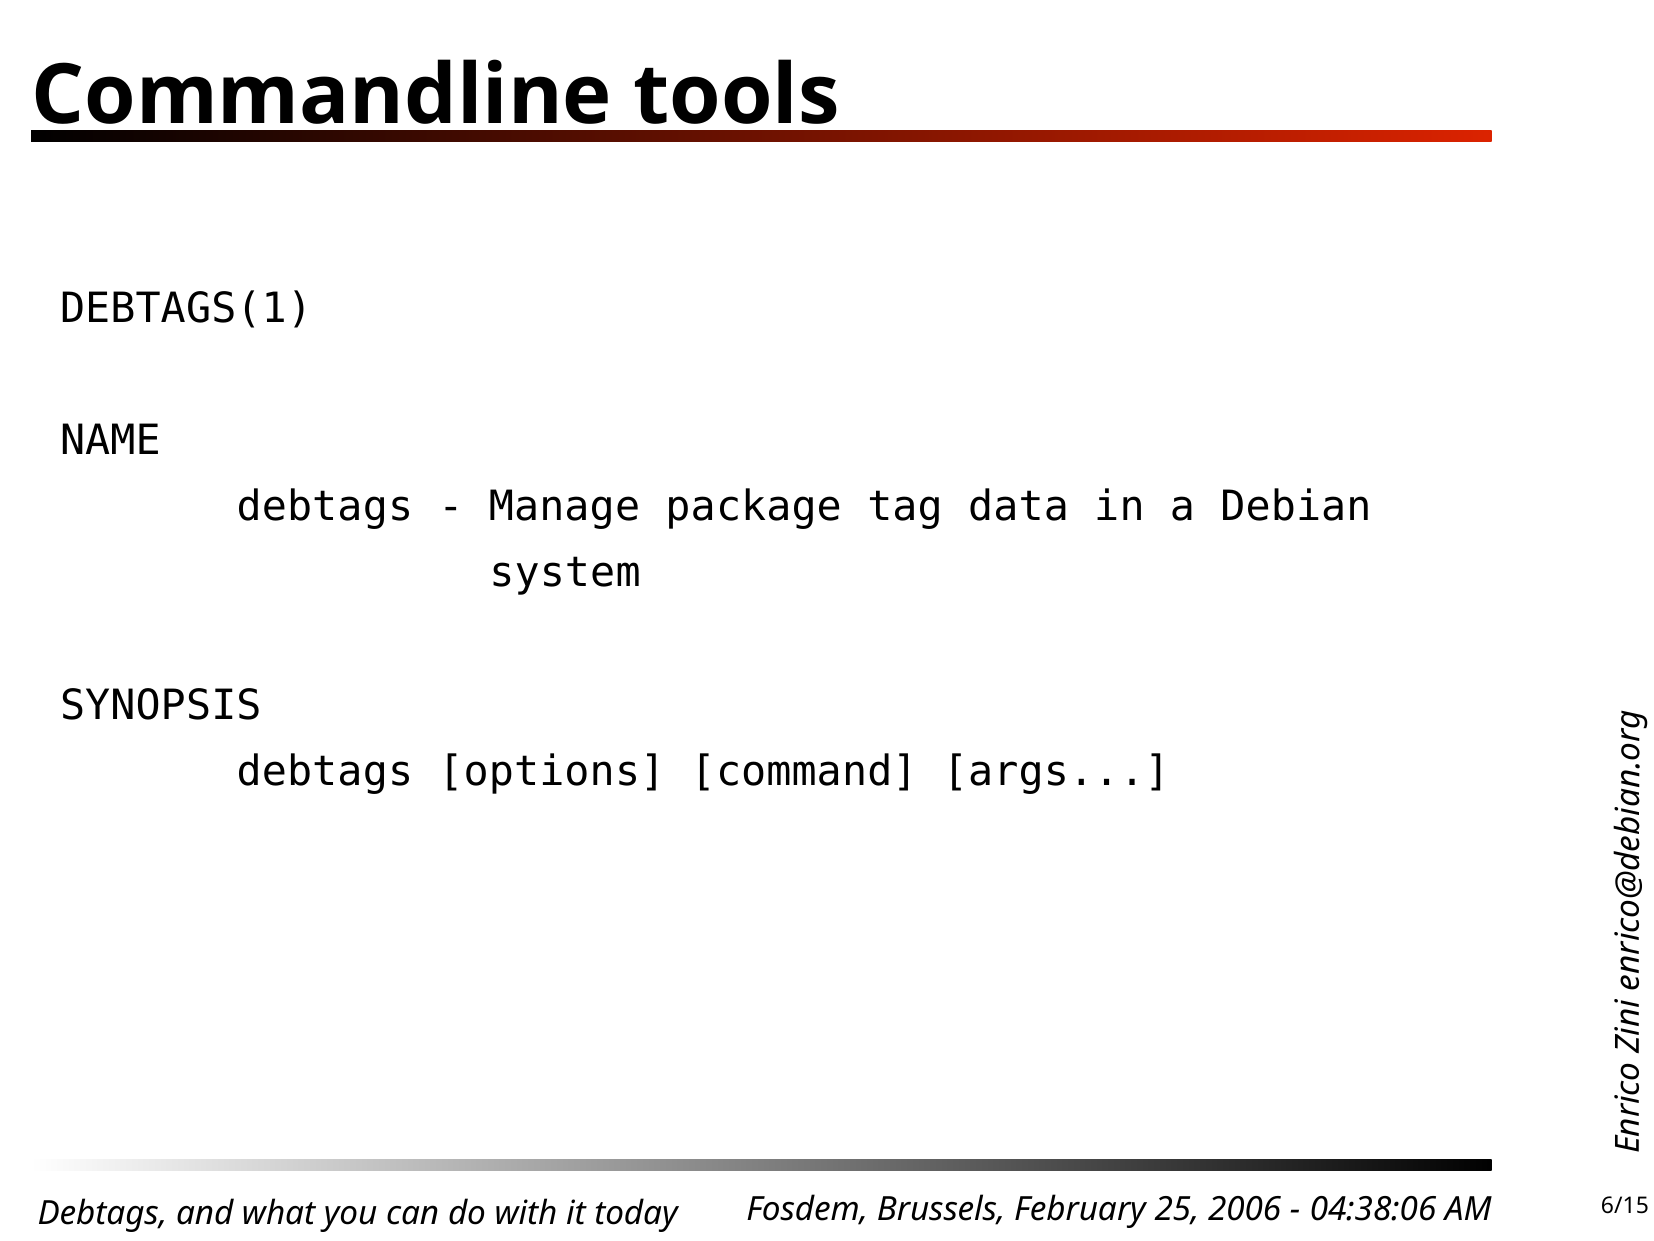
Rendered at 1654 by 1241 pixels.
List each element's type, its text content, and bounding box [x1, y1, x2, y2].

text_box Commandline tools [31, 34, 1439, 171]
text_box DEBTAGS(1) NAME debtags - Manage package tag data in a Debian system SYNOPSIS debtags [options] [command] [args...] [60, 217, 1495, 1138]
